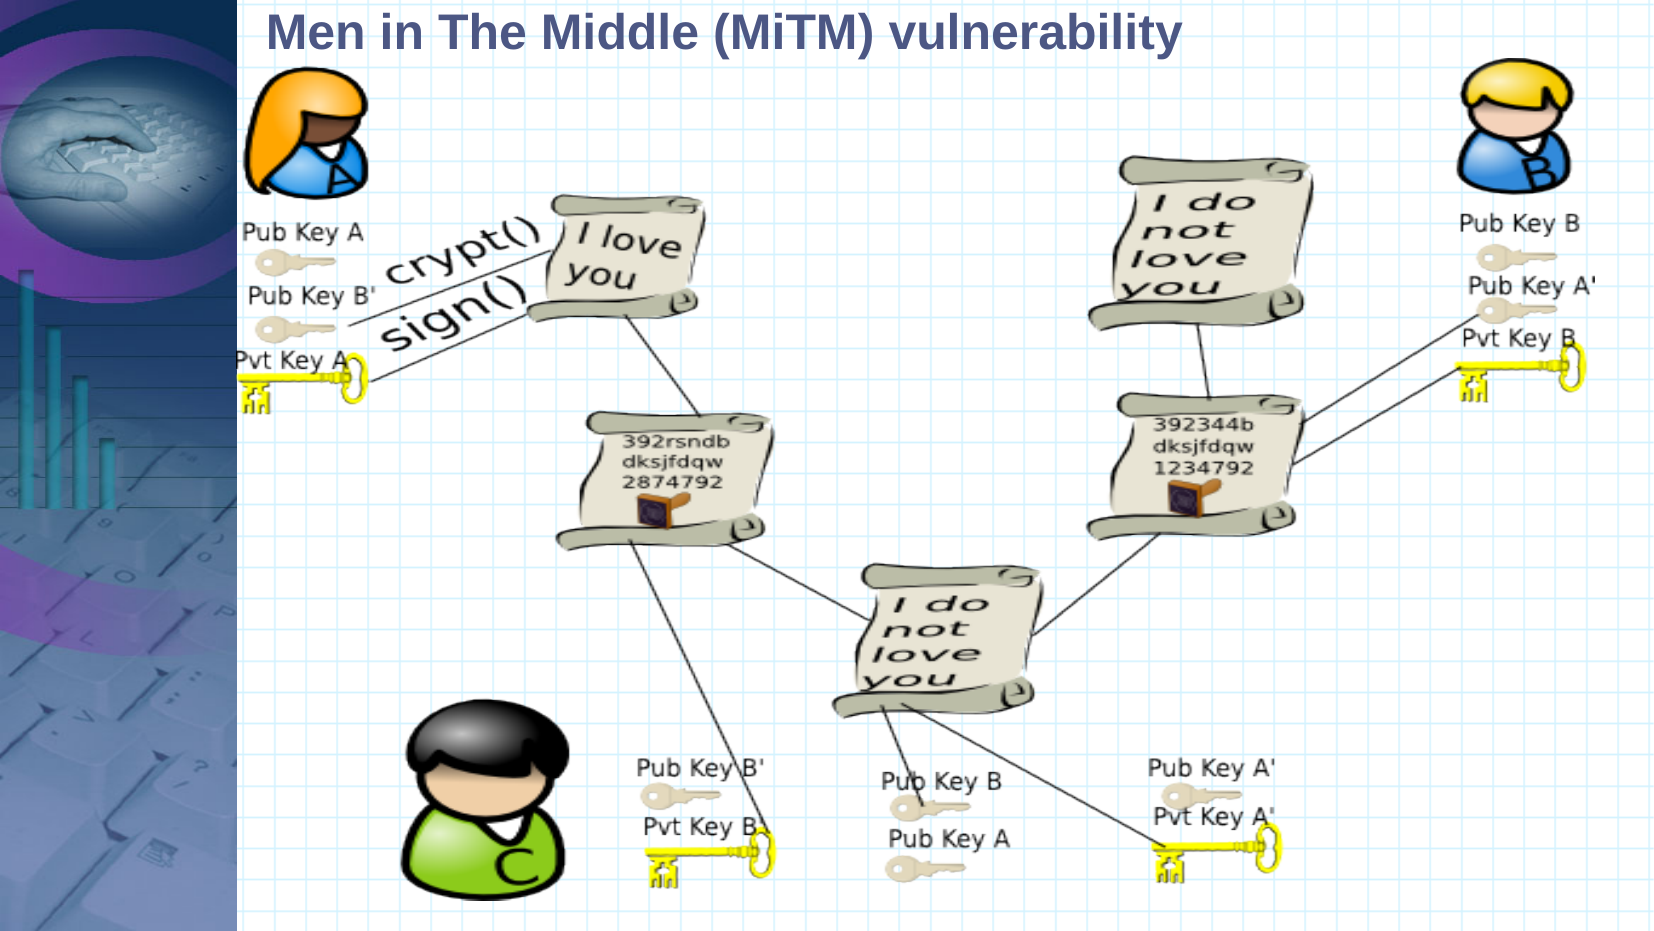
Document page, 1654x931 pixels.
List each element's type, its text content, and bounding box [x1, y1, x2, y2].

title Men in The Middle (MiTM) vulnerability [265, 0, 1654, 64]
picture [0, 0, 1654, 931]
